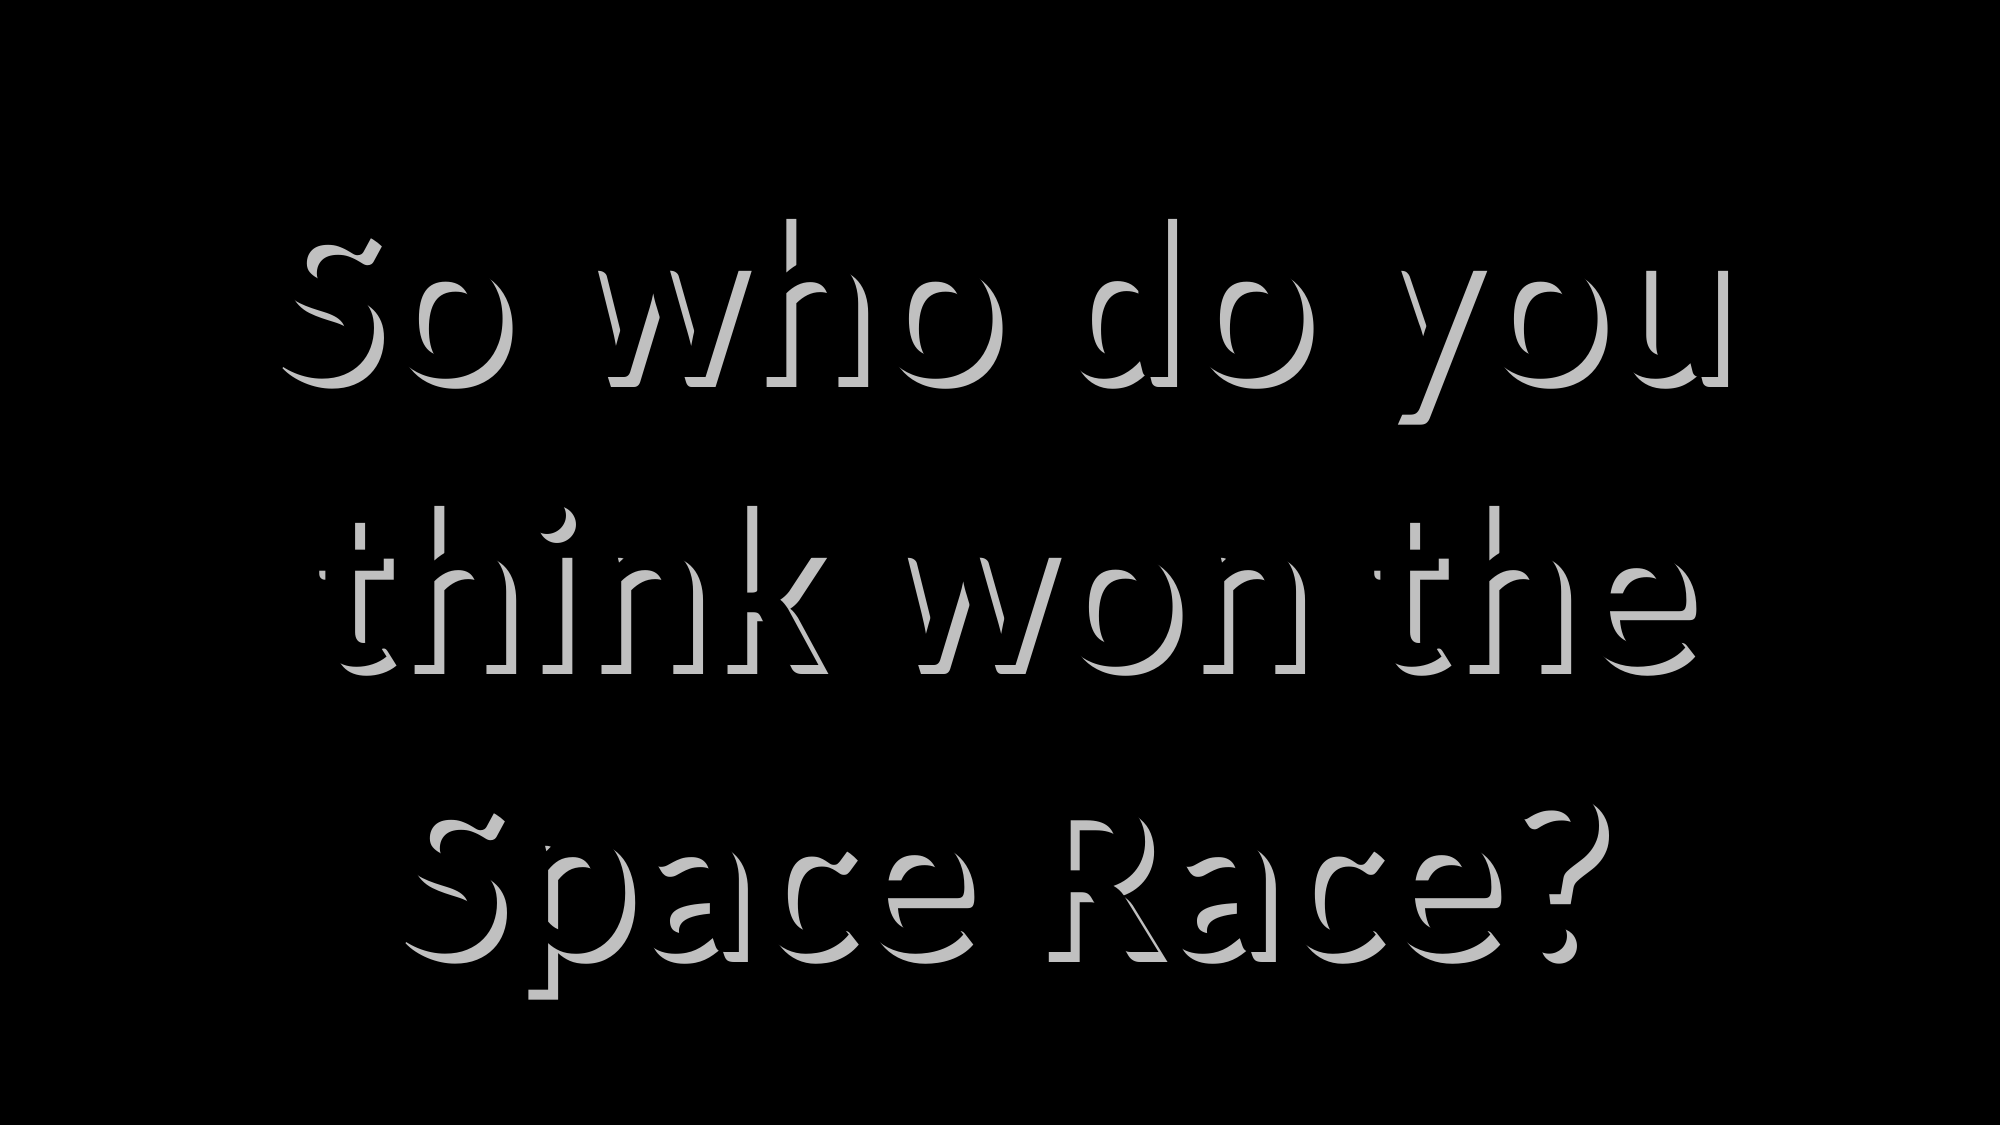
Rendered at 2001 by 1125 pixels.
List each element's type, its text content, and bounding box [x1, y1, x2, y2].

text_box So who do you think won the Space Race? [32, 131, 1971, 1008]
